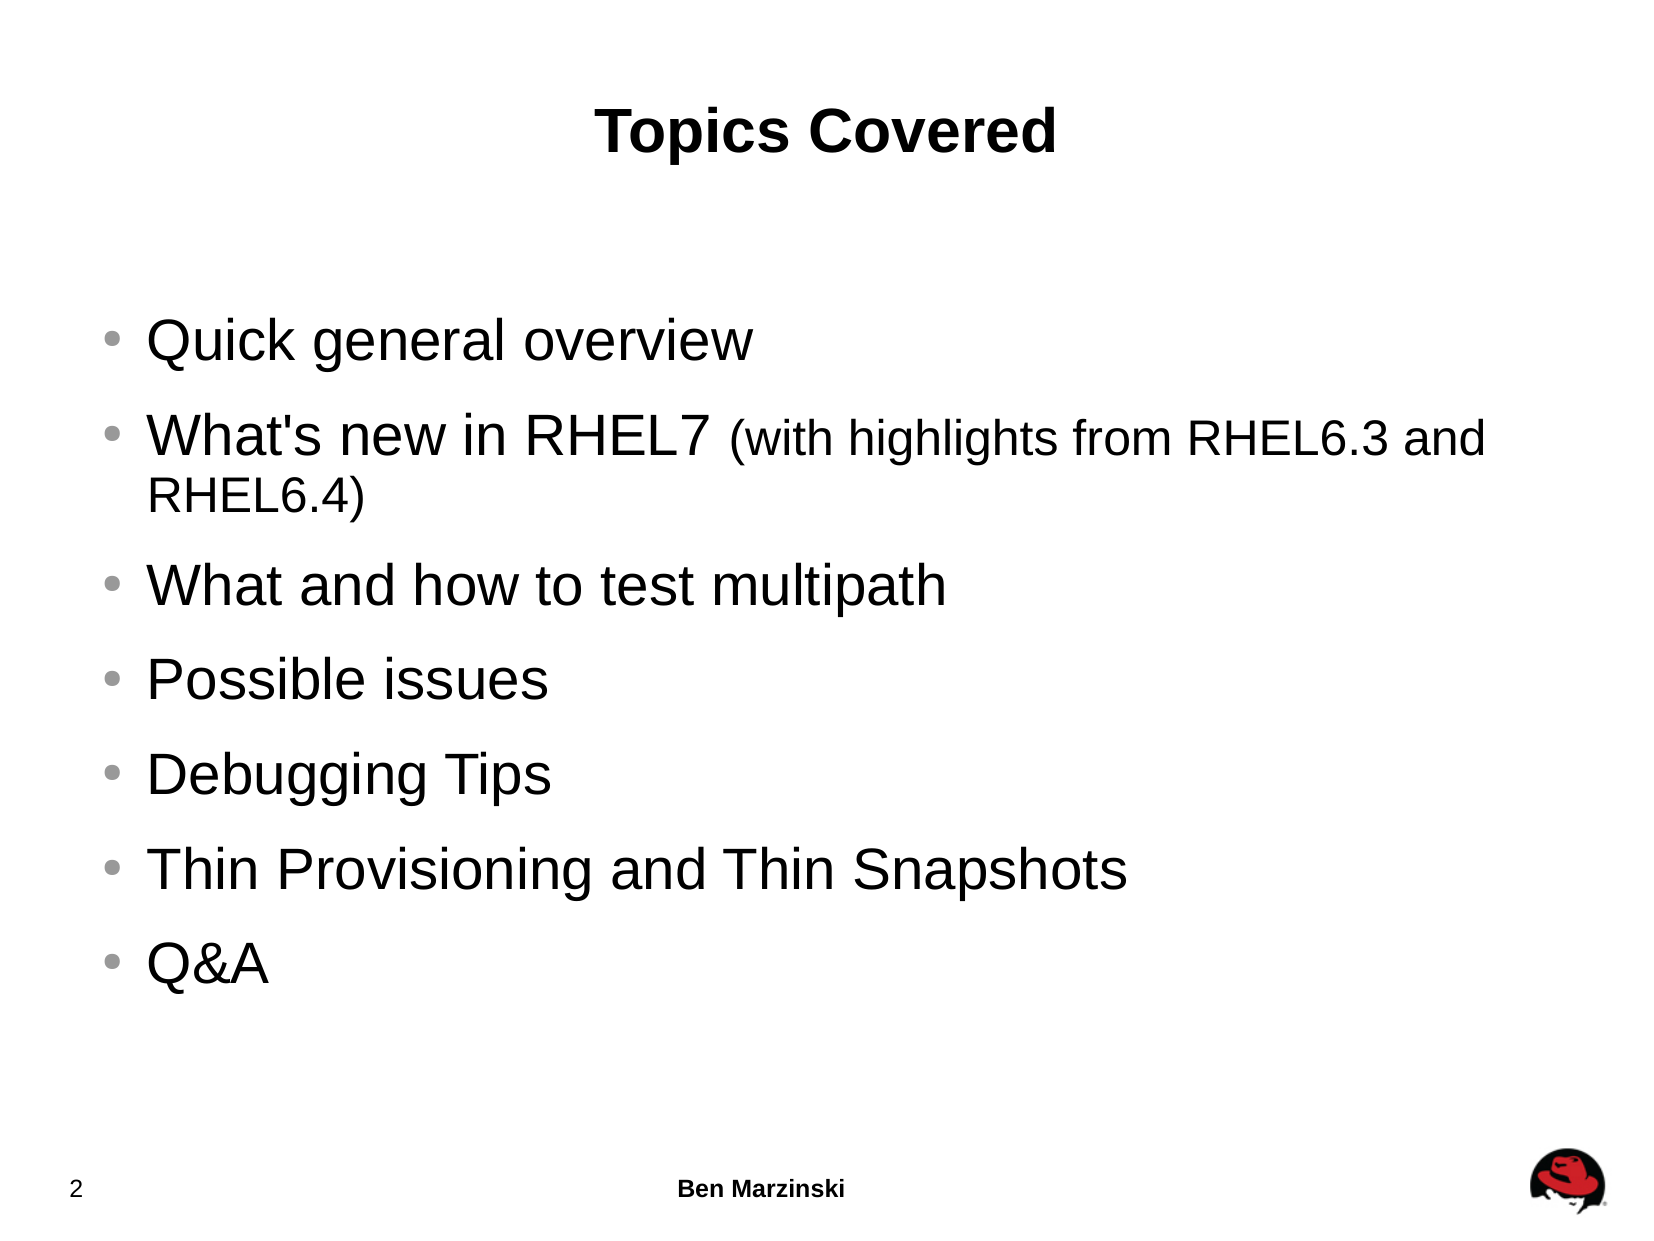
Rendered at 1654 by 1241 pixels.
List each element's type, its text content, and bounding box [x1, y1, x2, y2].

picture [1529, 1146, 1613, 1224]
list Quick general overview What's new in RHEL7 (with highlights from RHEL6.3 and RHEL6.4) What and how to test multipath Possible issues Debugging Tips Thin Provisioning and Thin Snapshots Q&A [86, 307, 1576, 997]
title Topics Covered [82, 37, 1571, 226]
